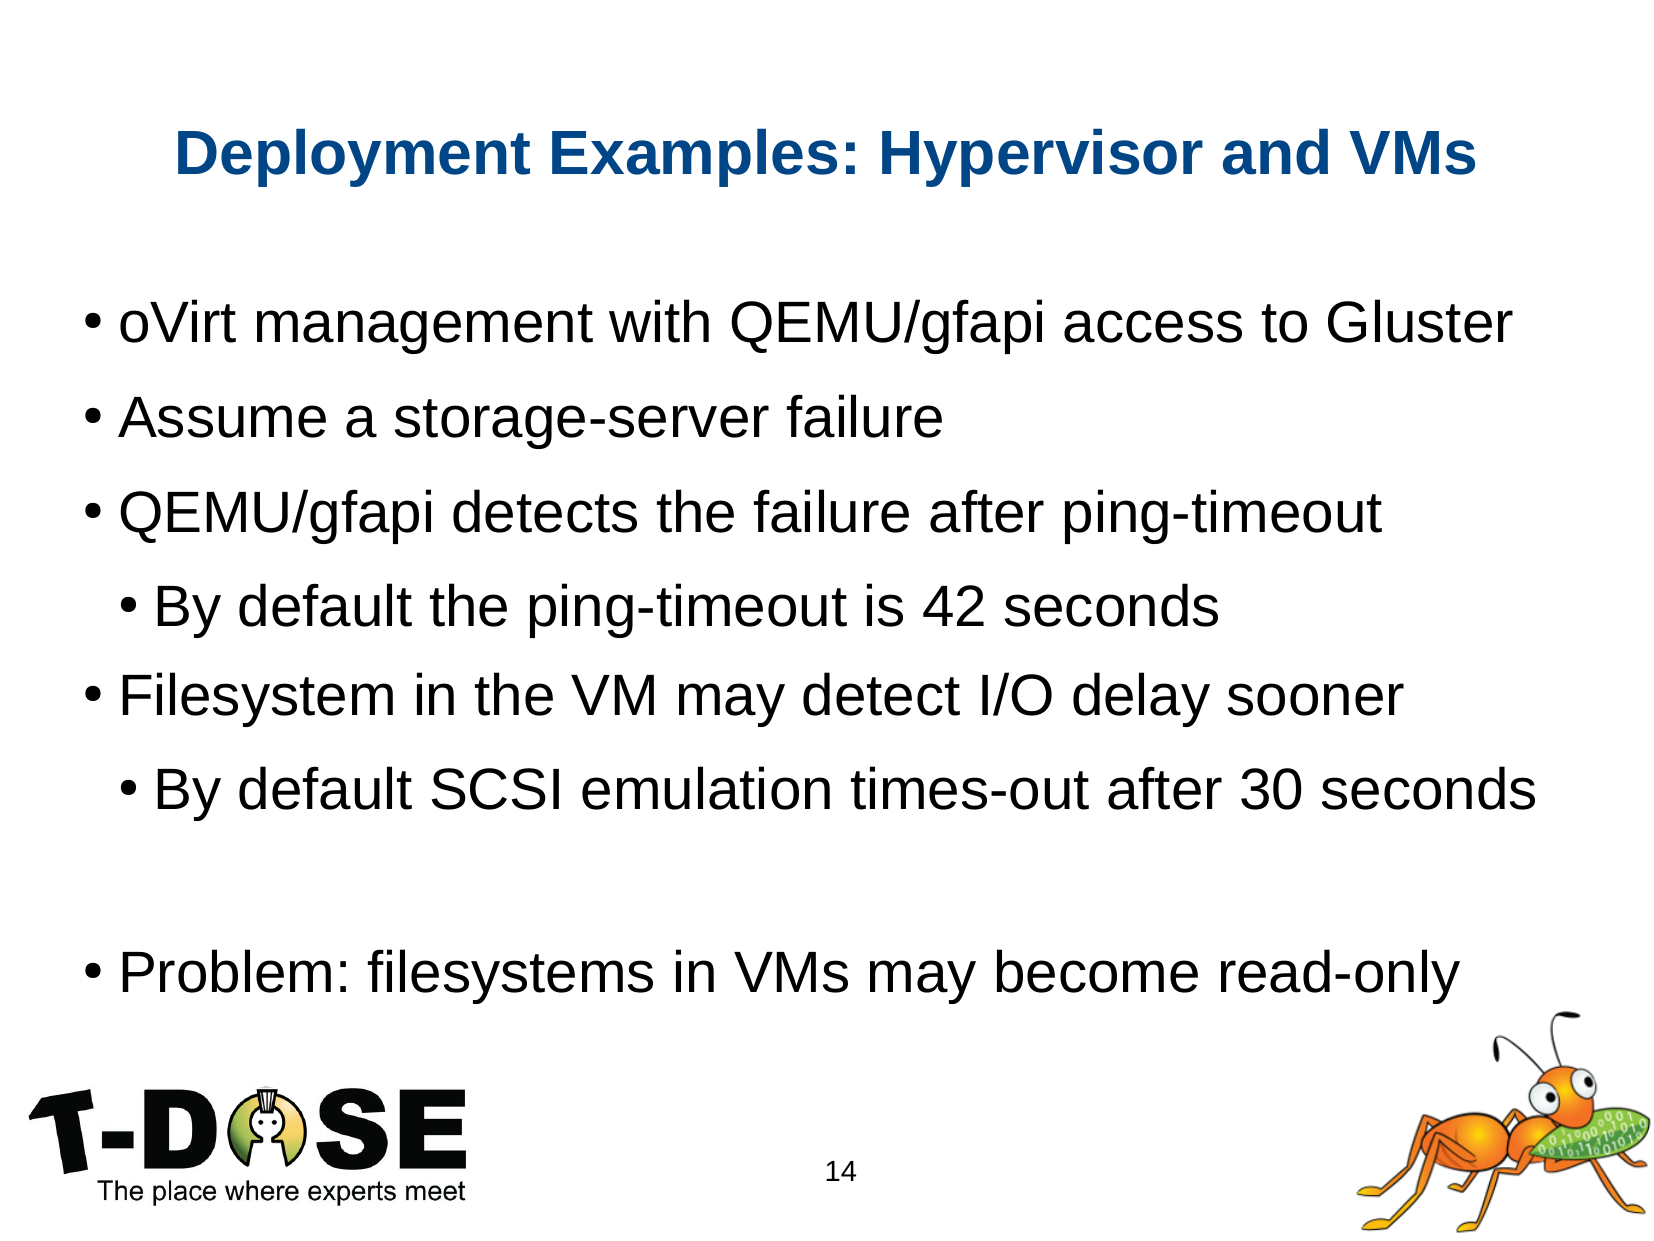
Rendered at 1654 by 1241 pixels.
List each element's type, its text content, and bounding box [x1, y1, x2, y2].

picture [23, 1066, 481, 1214]
picture [1353, 1009, 1654, 1235]
title Deployment Examples: Hypervisor and VMs [82, 49, 1571, 257]
list oVirt management with QEMU/gfapi access to Gluster Assume a storage-server failure QEMU/gfapi detects the failure after ping-timeout By default the ping-timeout is 42 seconds Filesystem in the VM may detect I/O delay sooner By default SCSI emulation times-out after 30 seconds Problem: filesystems in VMs may become read-only [82, 290, 1571, 1010]
